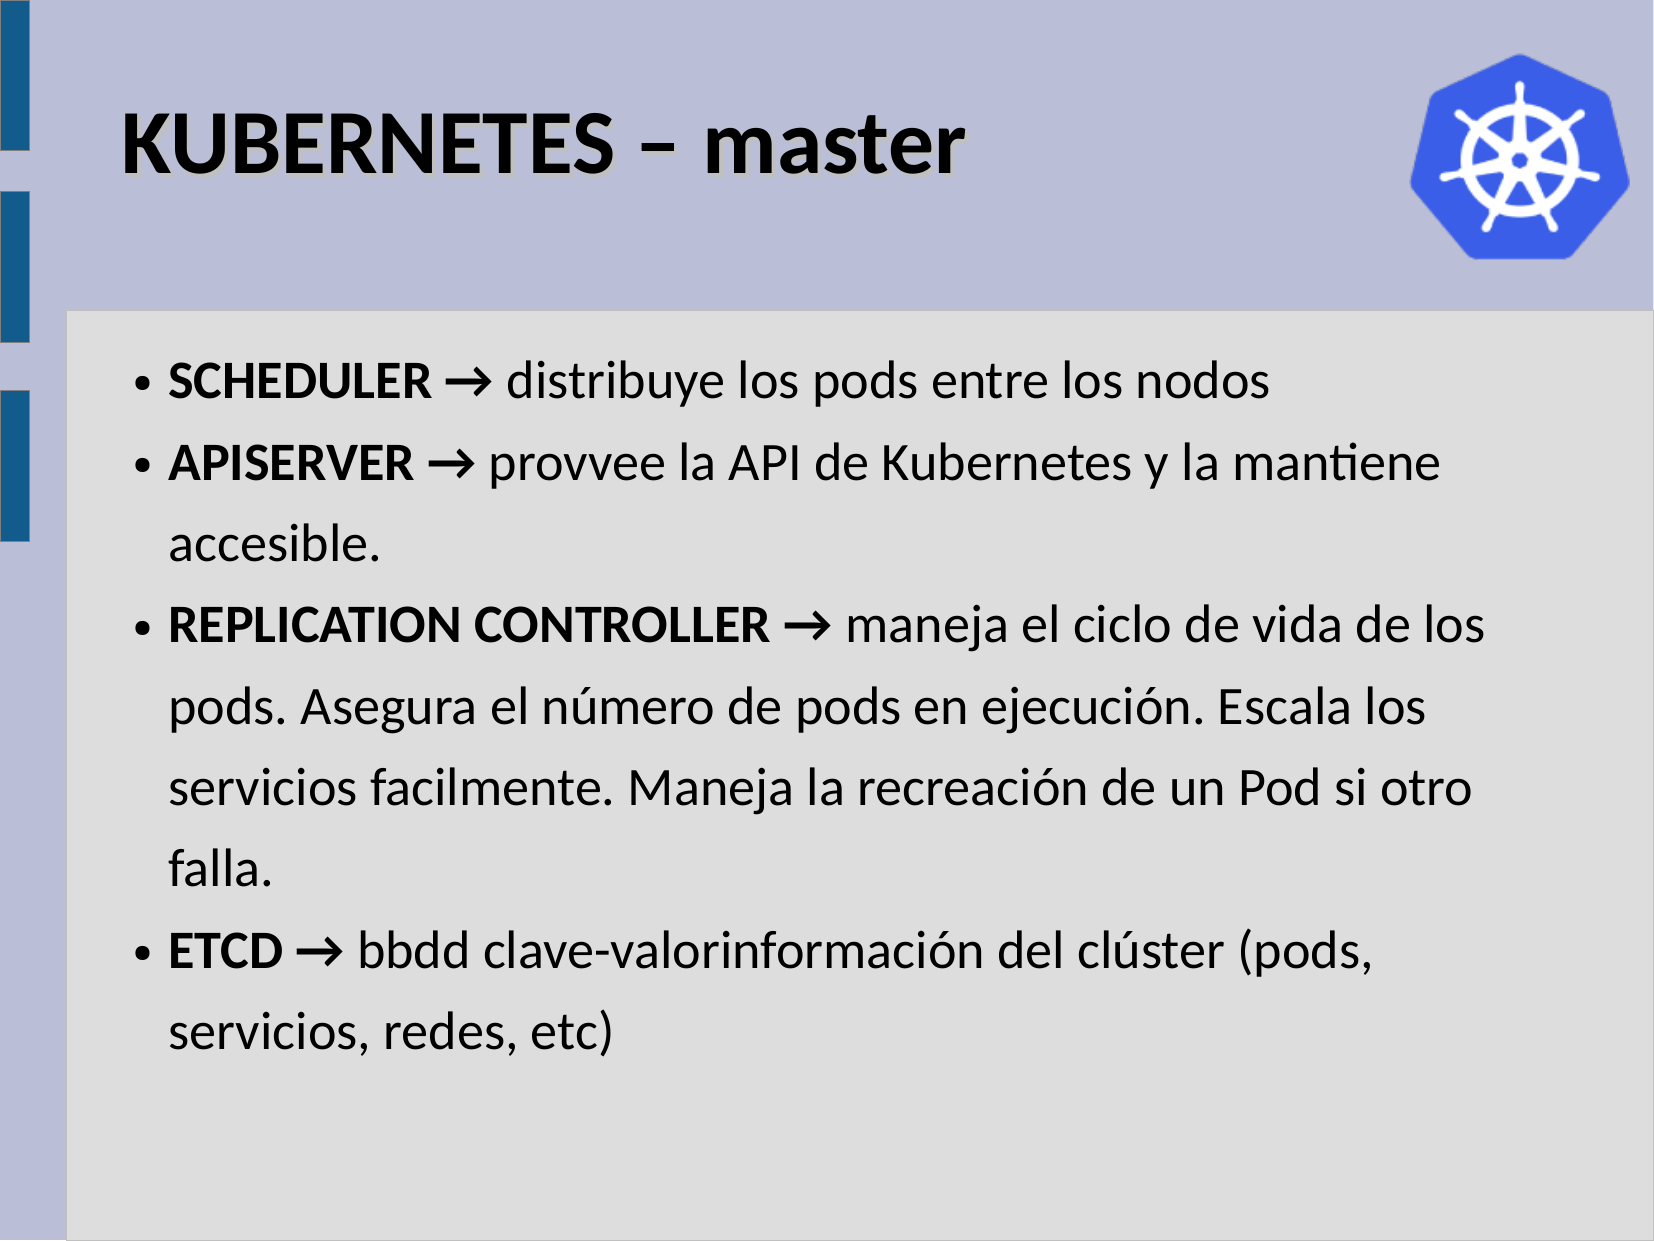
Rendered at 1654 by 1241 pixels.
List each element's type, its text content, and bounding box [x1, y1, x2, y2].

text_box KUBERNETES – master [106, 97, 1288, 225]
text_box SCHEDULER → distribuye los pods entre los nodos APISERVER → provvee la API de Kubernetes y la mantiene accesible. REPLICATION CONTROLLER → maneja el ciclo de vida de los pods. Asegura el número de pods en ejecución. Escala los servicios facilmente. Maneja la recreación de un Pod si otro falla. ETCD → bbdd clave-valorinformación del clúster (pods, servicios, redes, etc) [118, 323, 1583, 1241]
picture [1381, 47, 1654, 267]
